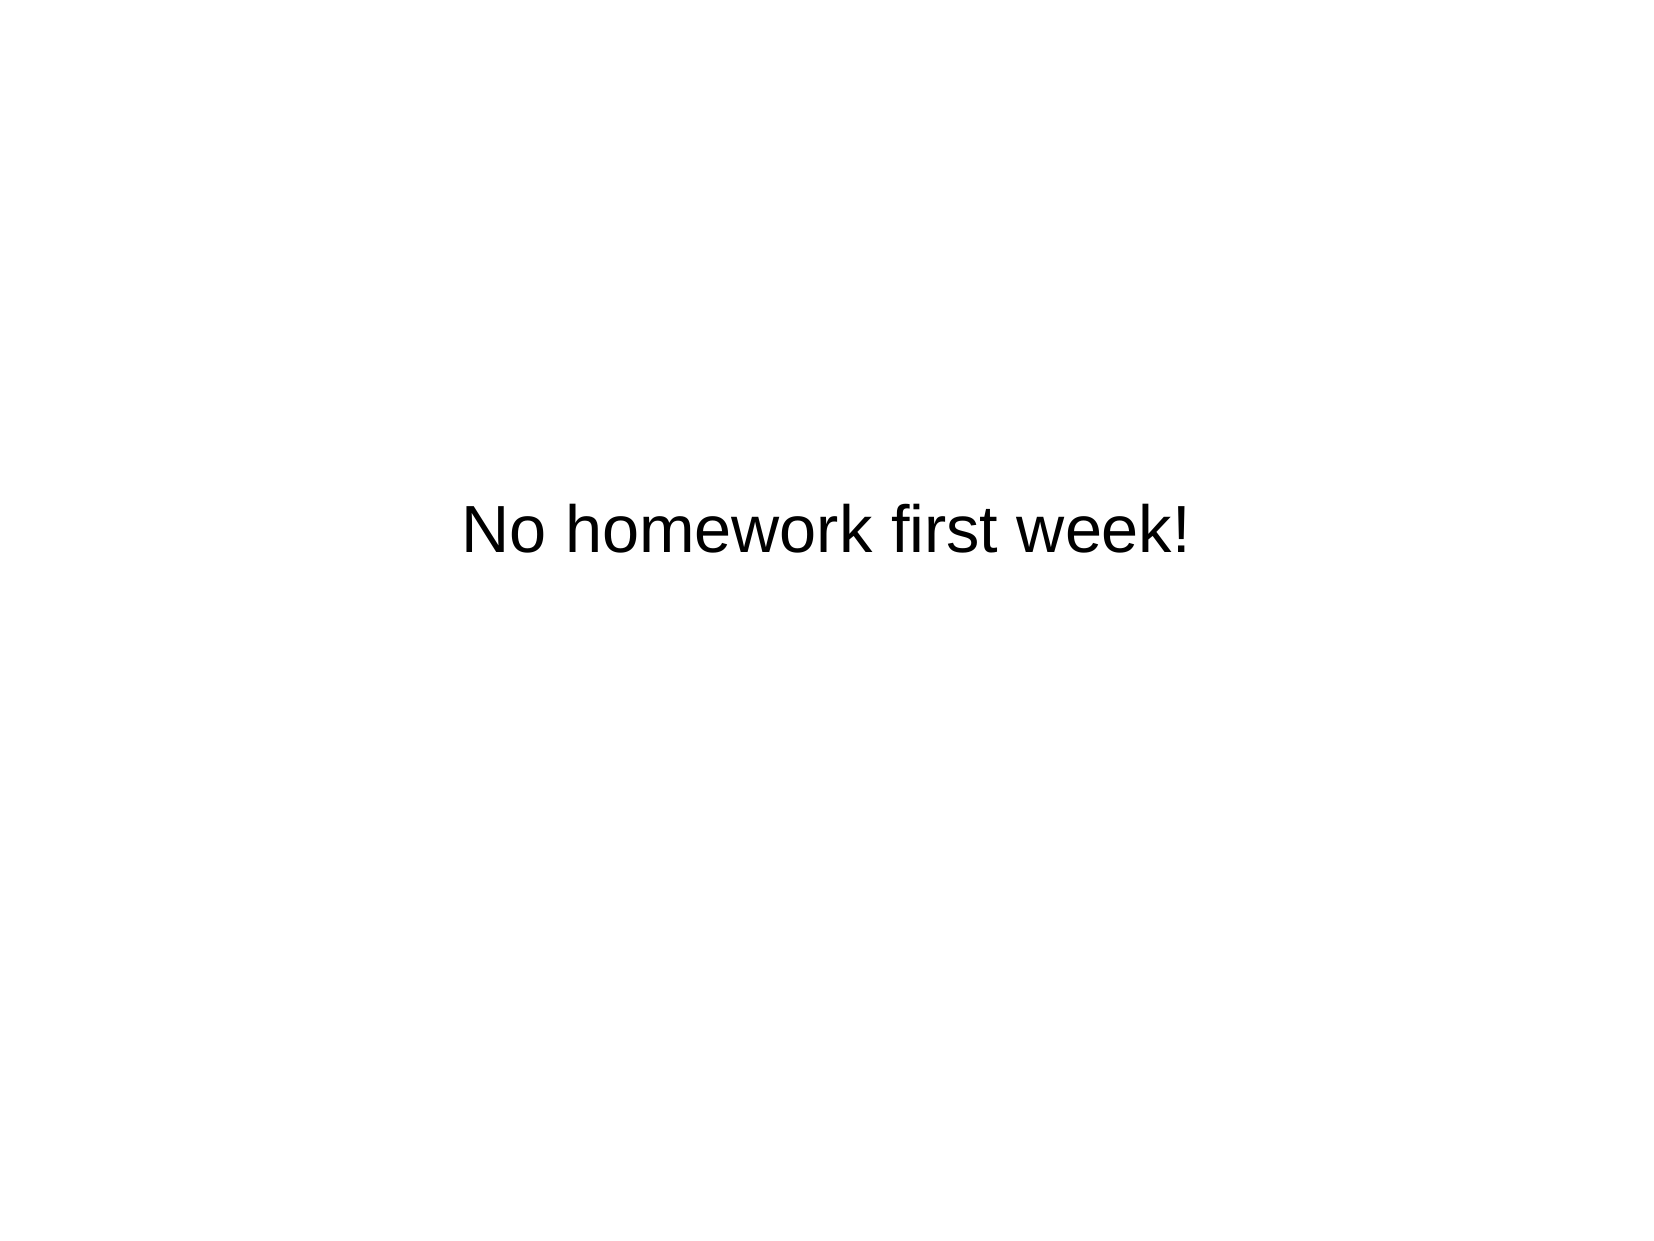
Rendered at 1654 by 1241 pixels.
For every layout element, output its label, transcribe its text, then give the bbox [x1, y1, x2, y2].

subtitle No homework first week! [82, 49, 1571, 1010]
